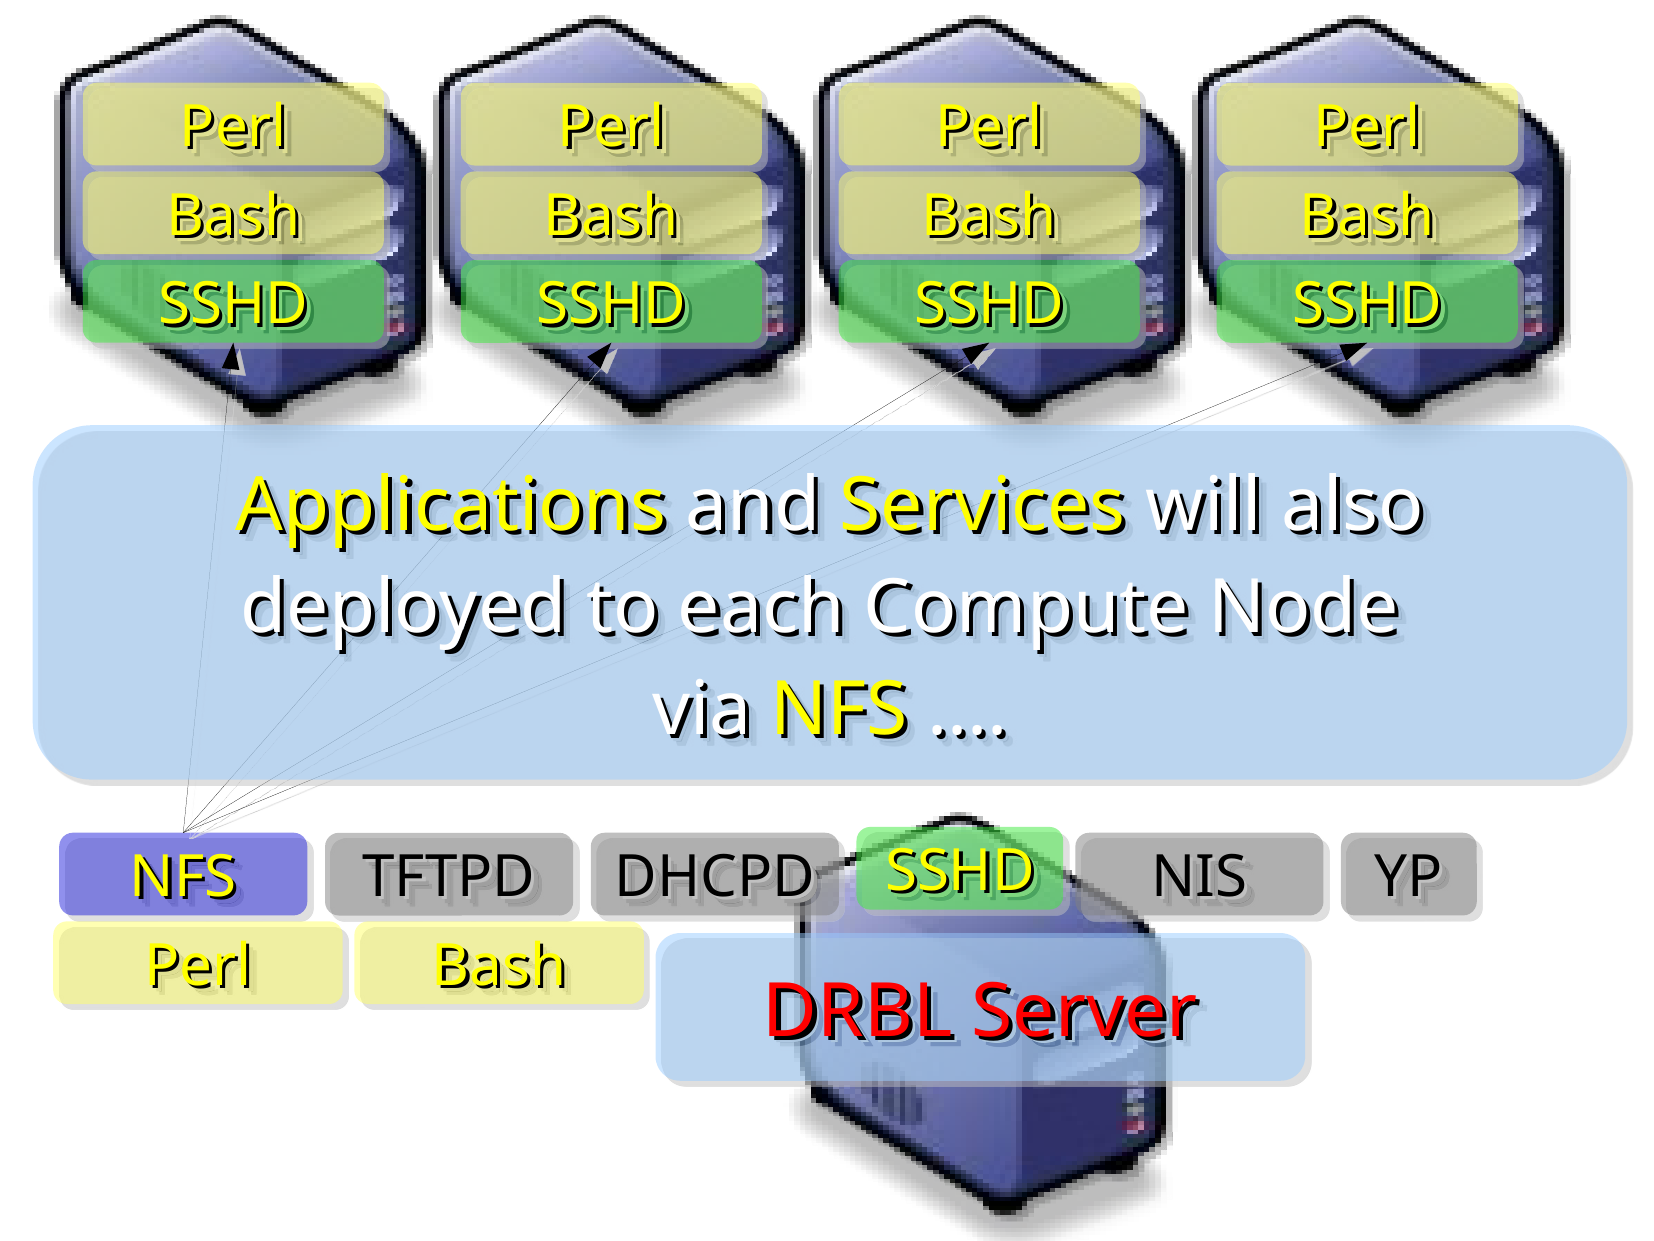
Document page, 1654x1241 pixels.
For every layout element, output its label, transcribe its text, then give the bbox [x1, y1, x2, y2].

picture [541, 364, 599, 425]
text_box YP [1340, 832, 1477, 916]
text_box Bash [354, 921, 644, 1005]
picture [226, 375, 237, 425]
picture [856, 358, 970, 425]
text_box Bash [838, 171, 1140, 255]
picture [767, 1081, 1211, 1241]
picture [1172, 354, 1344, 425]
text_box Perl [53, 921, 343, 1005]
text_box Perl [1216, 82, 1518, 166]
text_box SSHD [82, 259, 384, 343]
text_box SSHD [838, 259, 1140, 343]
text_box Bash [460, 171, 762, 255]
text_box Perl [82, 82, 384, 166]
text_box SSHD [1216, 260, 1518, 343]
text_box Bash [1216, 171, 1518, 255]
text_box Perl [460, 82, 762, 166]
text_box Perl [838, 82, 1140, 166]
text_box SSHD [460, 260, 762, 343]
text_box TFTPD [325, 832, 574, 916]
text_box SSHD [856, 826, 1064, 910]
text_box NFS [59, 832, 308, 916]
text_box Bash [82, 171, 384, 255]
text_box DRBL Server [655, 933, 1306, 1081]
picture [767, 799, 1211, 933]
picture [27, 2, 1609, 502]
text_box NIS [1075, 832, 1324, 916]
text_box DHCPD [590, 832, 839, 916]
text_box Applications and Services will also deployed to each Compute Node via NFS .... [32, 425, 1628, 780]
